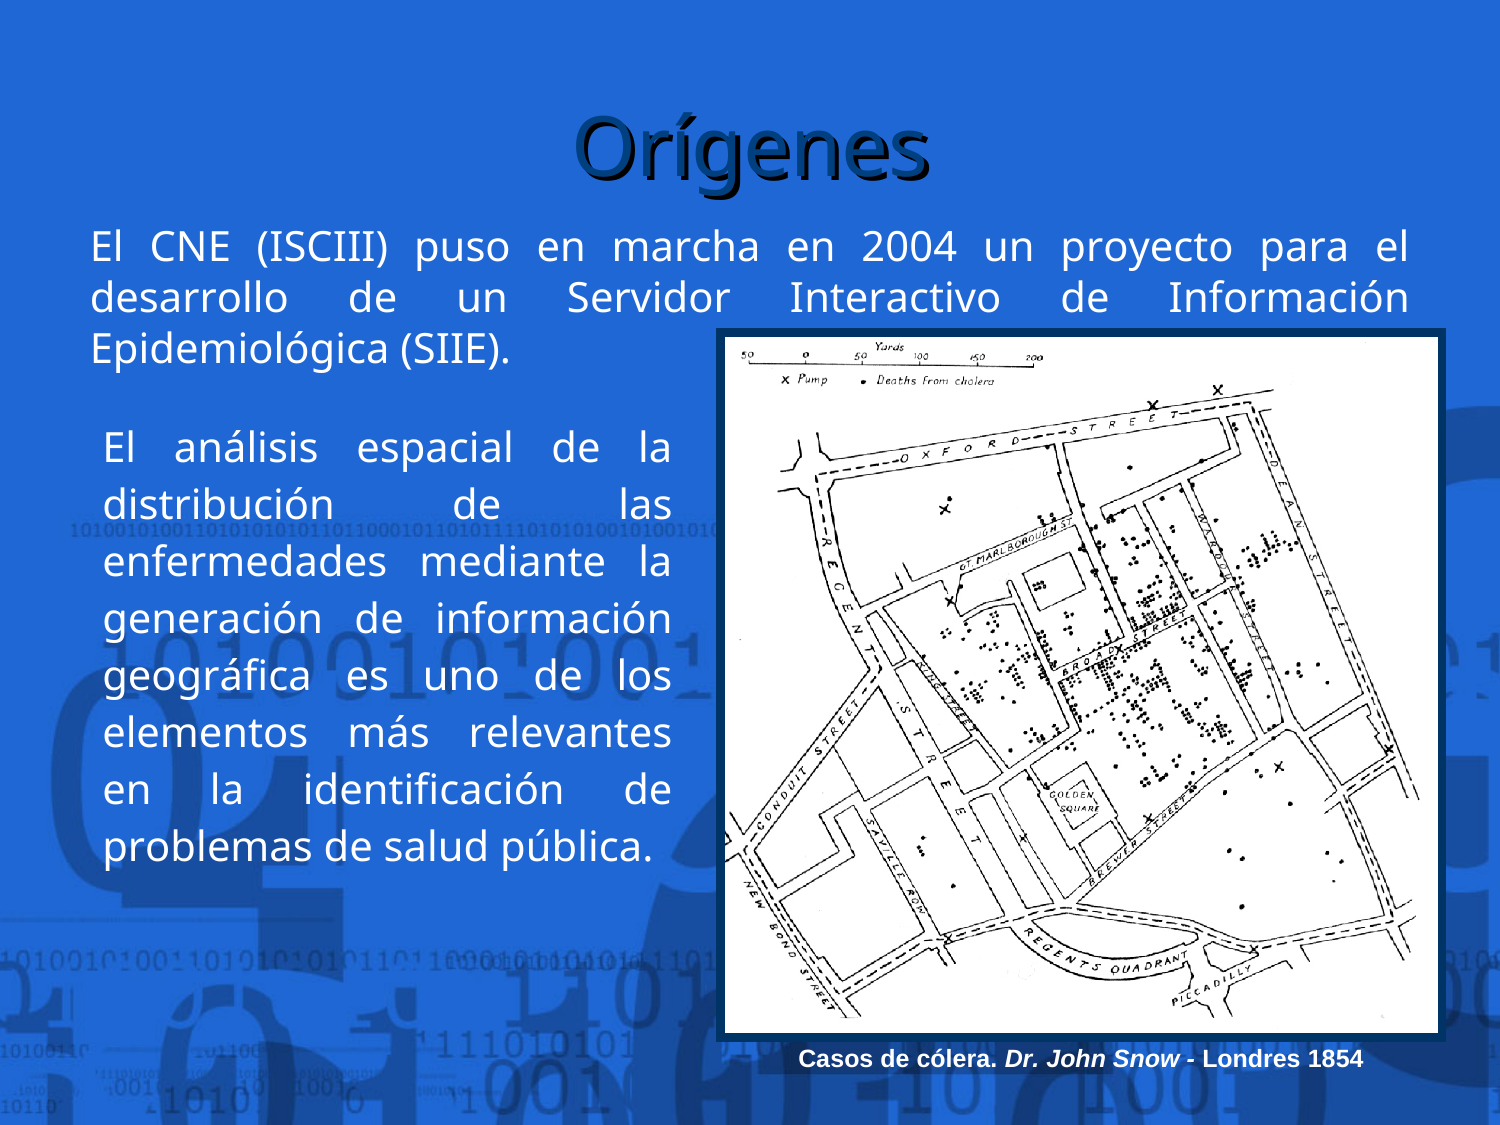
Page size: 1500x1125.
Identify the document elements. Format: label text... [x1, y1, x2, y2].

text_box El análisis espacial de la distribución de las enfermedades mediante la generación de información geográfica es uno de los elementos más relevantes en la identificación de problemas de salud pública. [87, 409, 688, 882]
list El CNE (ISCIII) puso en marcha en 2004 un proyecto para el desarrollo de un Servidor Interactivo de Información Epidemiológica (SIIE). [75, 212, 1426, 457]
picture [0, 0, 1500, 1125]
text_box Casos de cólera. Dr. John Snow - Londres 1854 [712, 1037, 1451, 1081]
title Orígenes [75, 49, 1426, 212]
